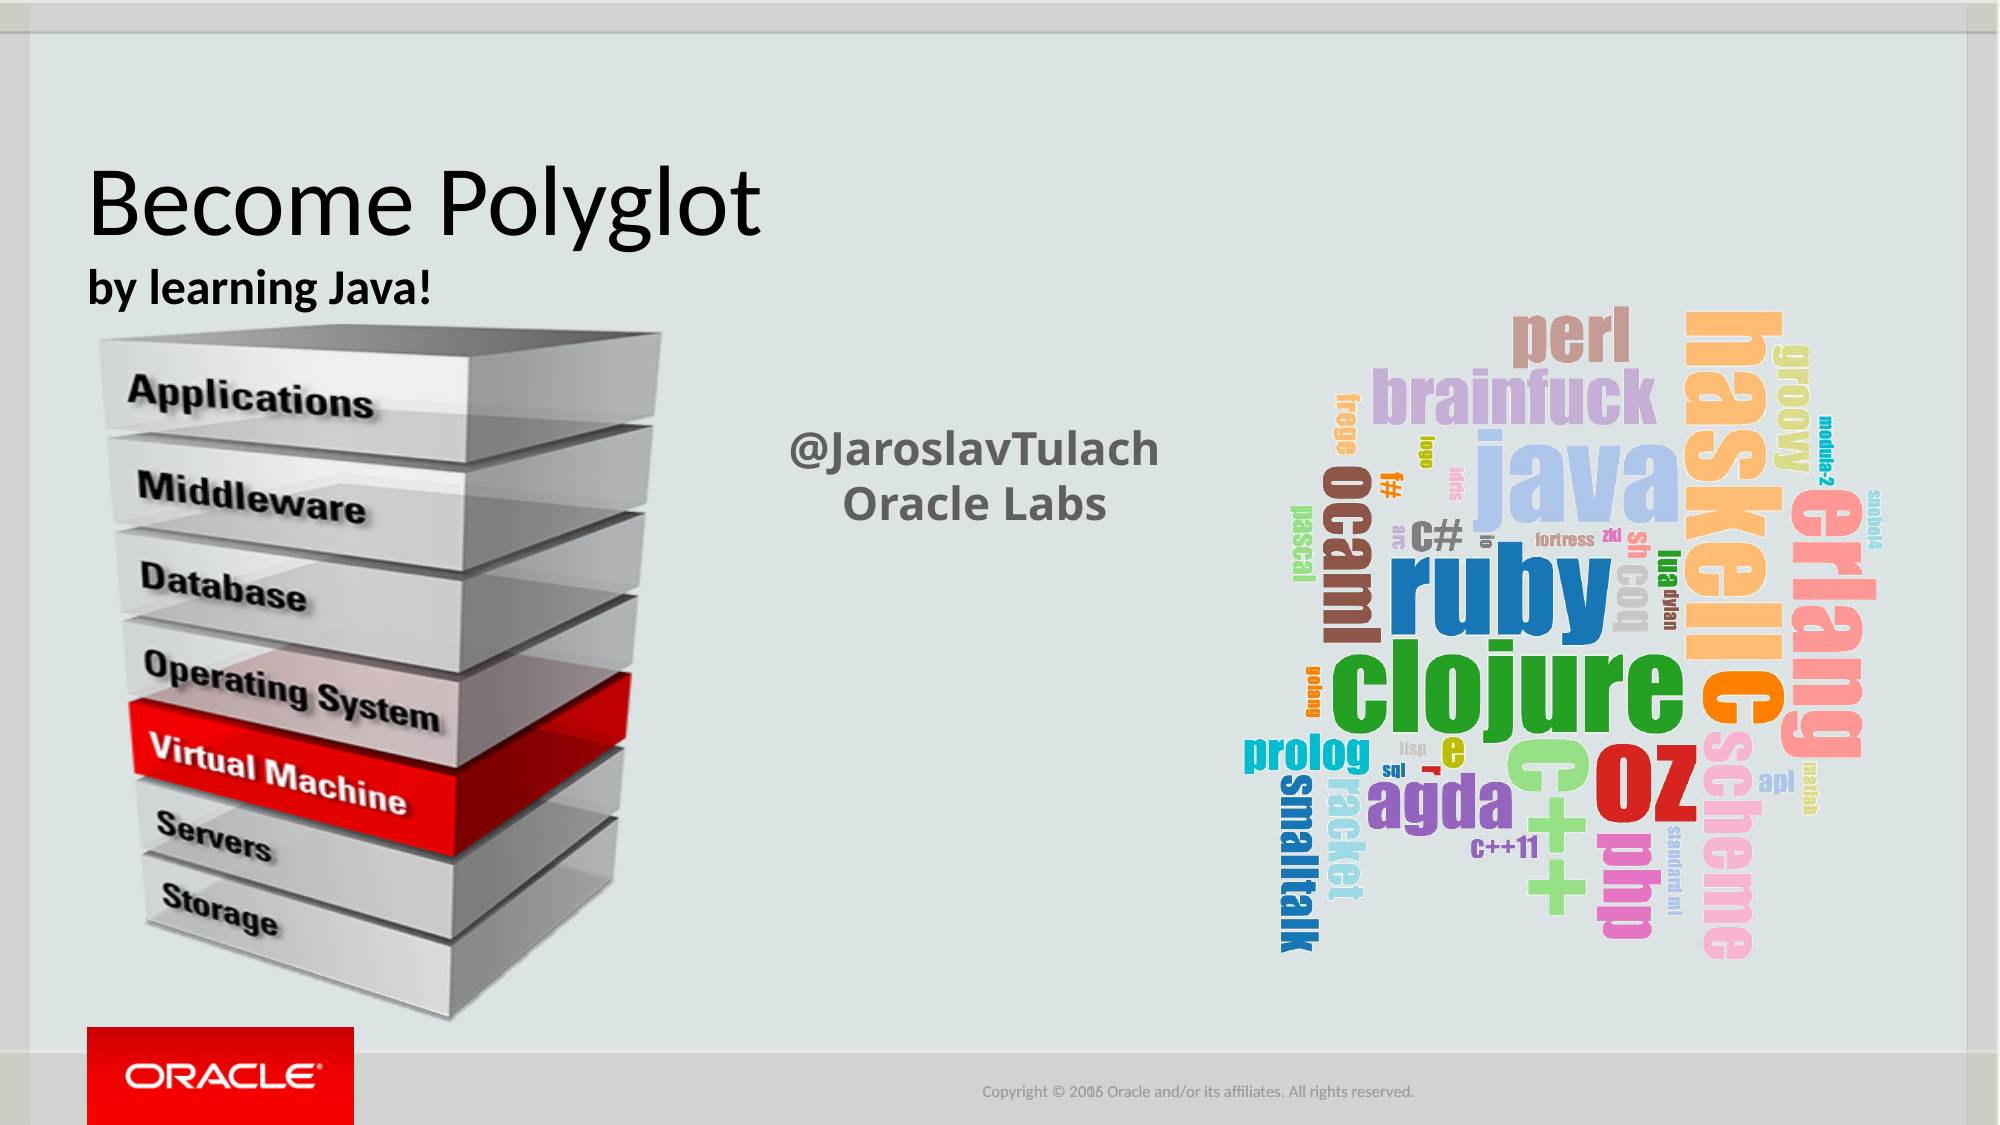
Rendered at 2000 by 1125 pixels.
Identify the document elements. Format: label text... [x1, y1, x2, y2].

text_box @JaroslavTulach Oracle Labs [699, 375, 1239, 700]
picture [99, 363, 670, 1025]
picture [87, 1027, 354, 1125]
picture [1239, 363, 1890, 988]
text_box Become Polyglot by learning Java! [87, 121, 1914, 363]
